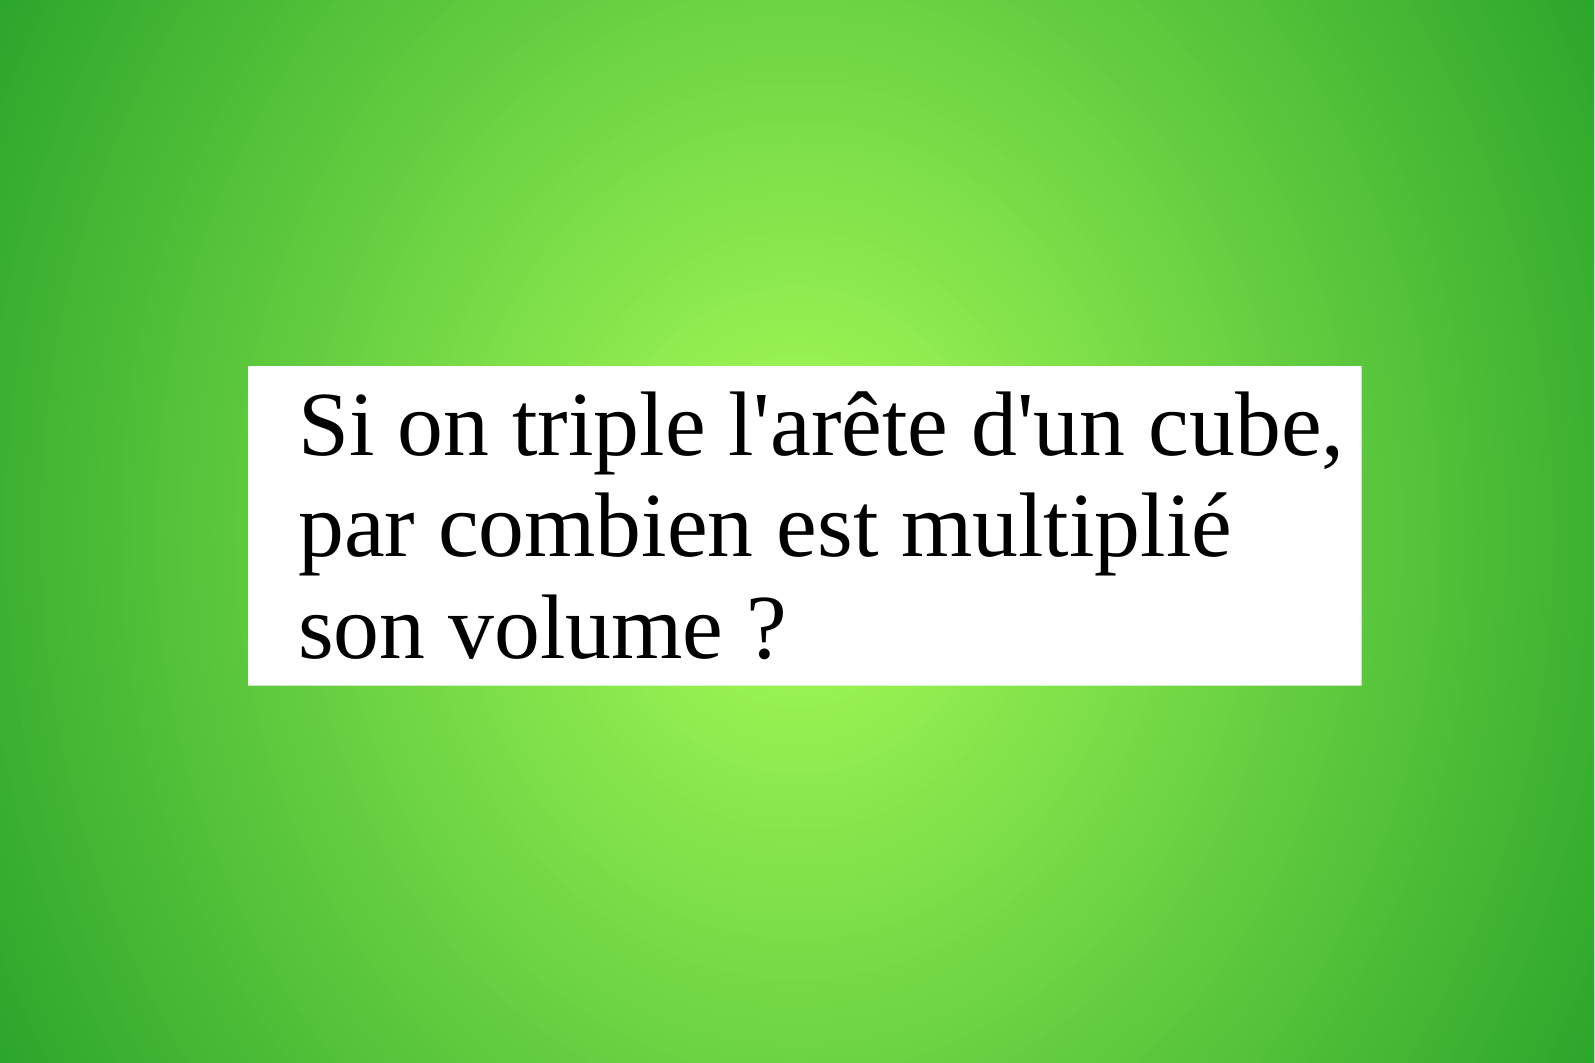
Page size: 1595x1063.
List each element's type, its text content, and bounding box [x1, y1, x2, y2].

picture [0, 0, 1595, 1063]
text_box Si on triple l'arête d'un cube, par combien est multiplié son volume ? [248, 366, 1362, 686]
